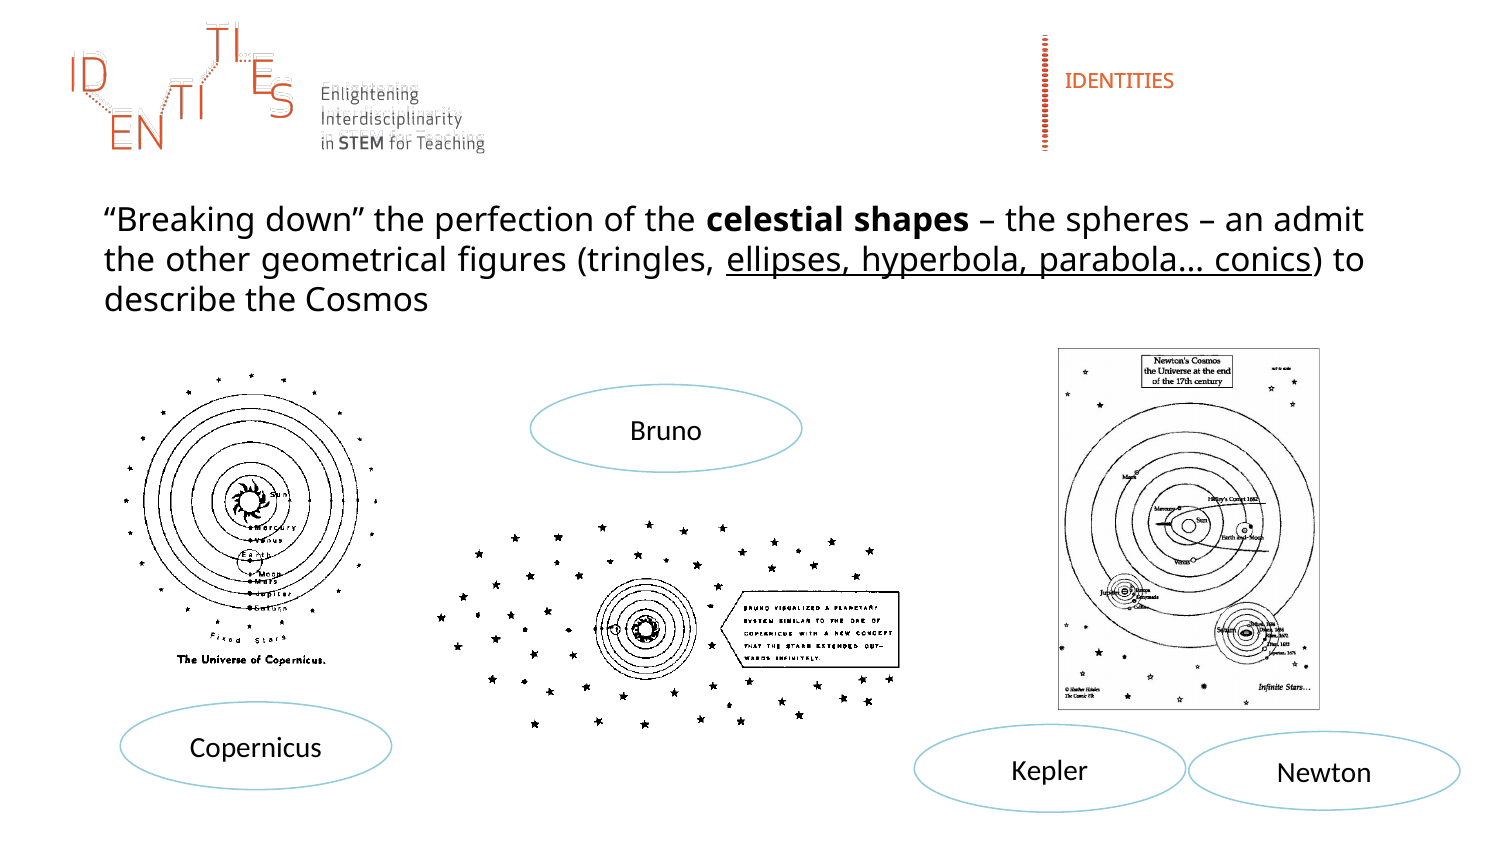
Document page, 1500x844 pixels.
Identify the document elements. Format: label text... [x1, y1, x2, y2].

picture [1058, 348, 1320, 711]
picture [1042, 35, 1051, 151]
picture [71, 18, 485, 157]
text_box IDENTITIES [1050, 60, 1472, 121]
picture [421, 493, 934, 740]
text_box Copernicus [120, 701, 392, 790]
picture [116, 363, 388, 675]
text_box Newton [1188, 731, 1460, 811]
text_box “Breaking down” the perfection of the celestial shapes – the spheres – an admit the other geometrical figures (tringles, ellipses, hyperbola, parabola… conics) to describe the Cosmos [89, 190, 1411, 327]
text_box Kepler [914, 724, 1186, 813]
text_box Bruno [530, 384, 802, 473]
